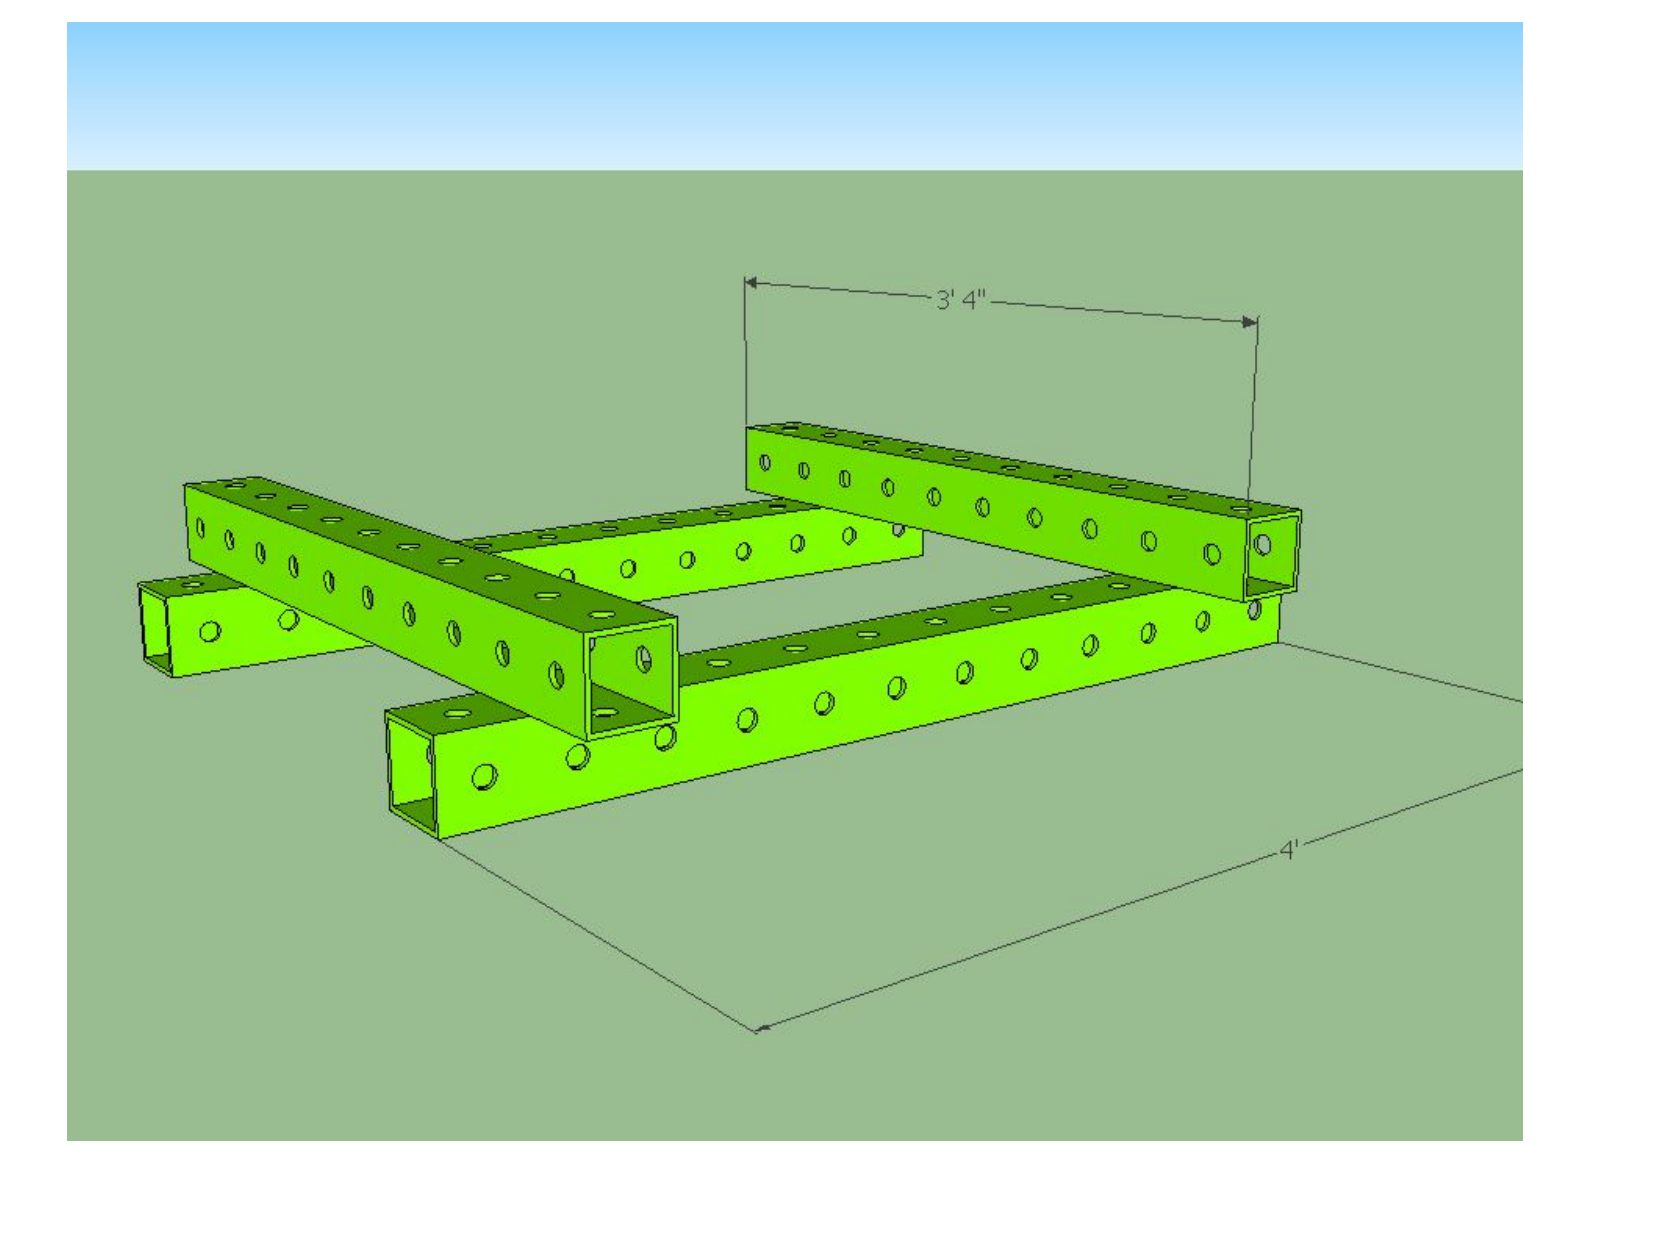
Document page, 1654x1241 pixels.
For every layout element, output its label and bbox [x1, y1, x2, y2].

picture [67, 22, 1523, 1141]
